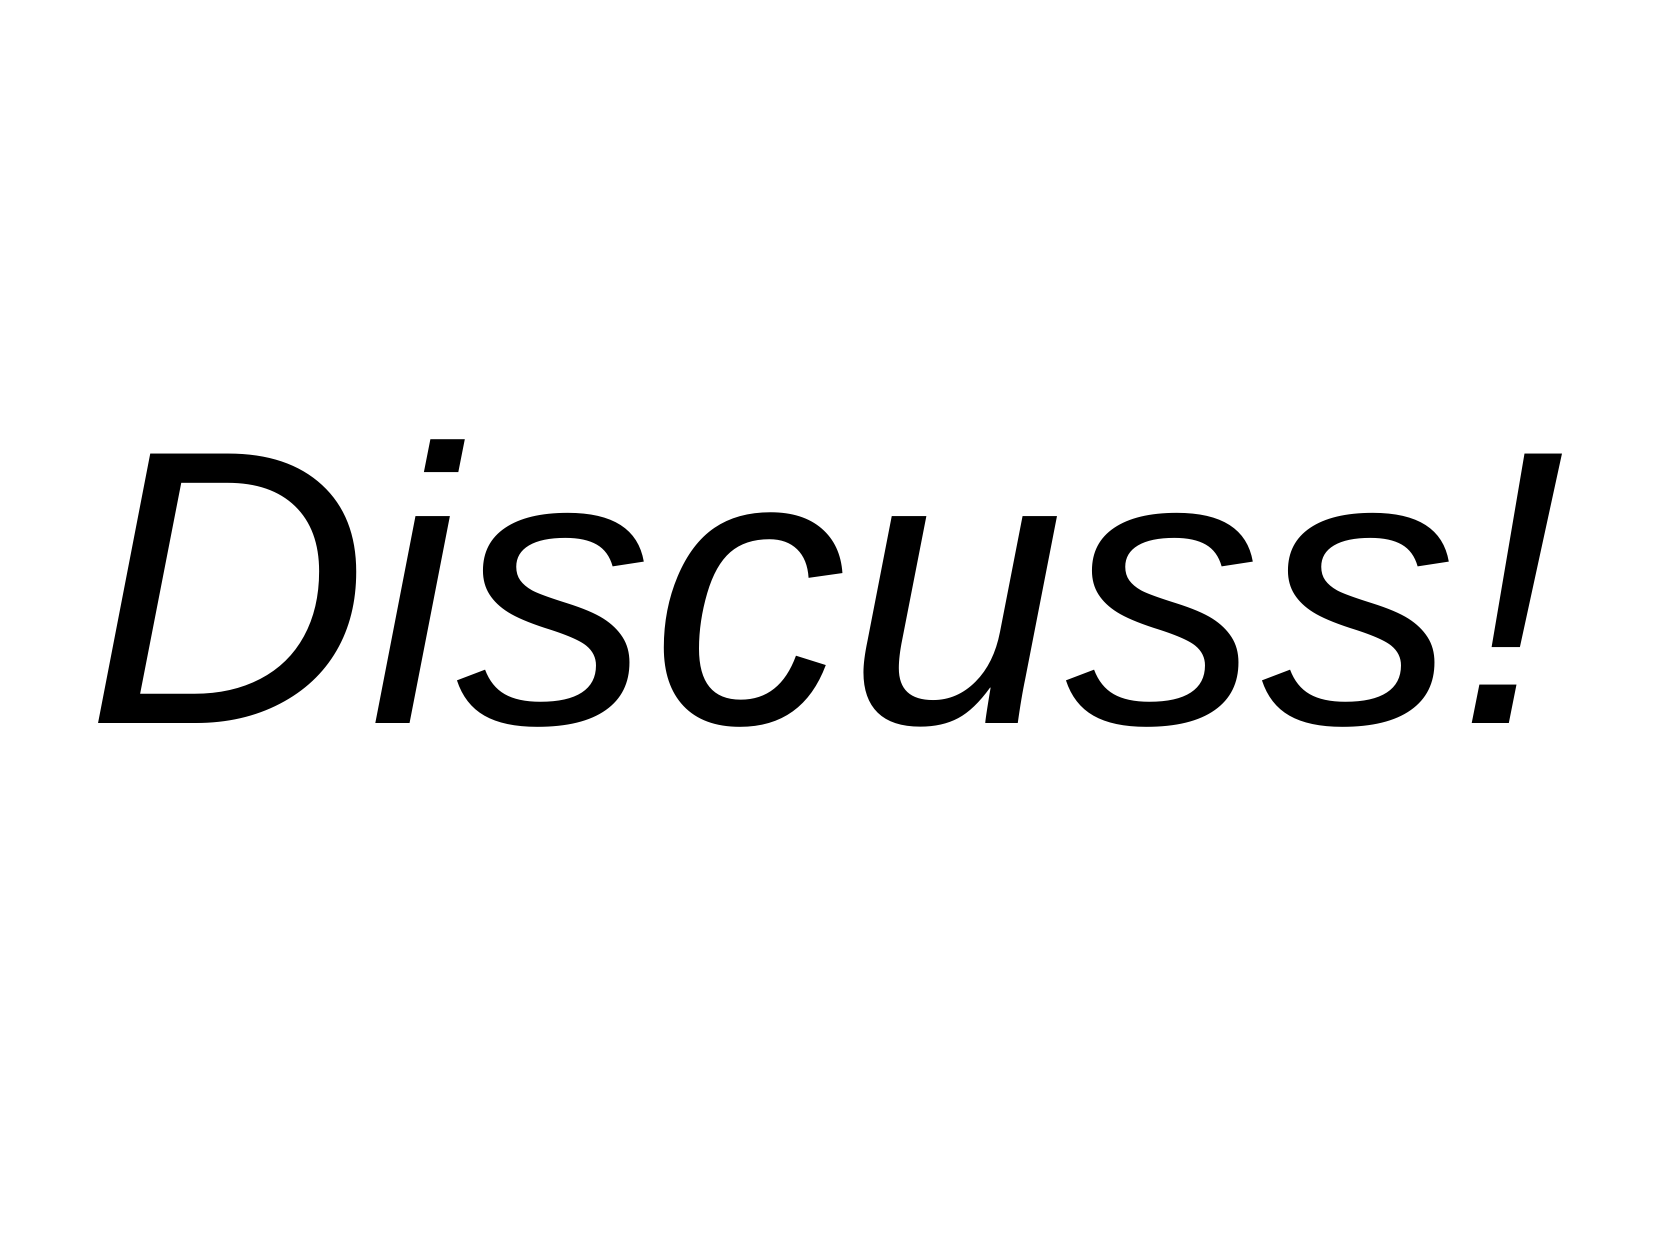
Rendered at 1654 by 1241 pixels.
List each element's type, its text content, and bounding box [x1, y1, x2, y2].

text_box Discuss! [82, 49, 1571, 1109]
